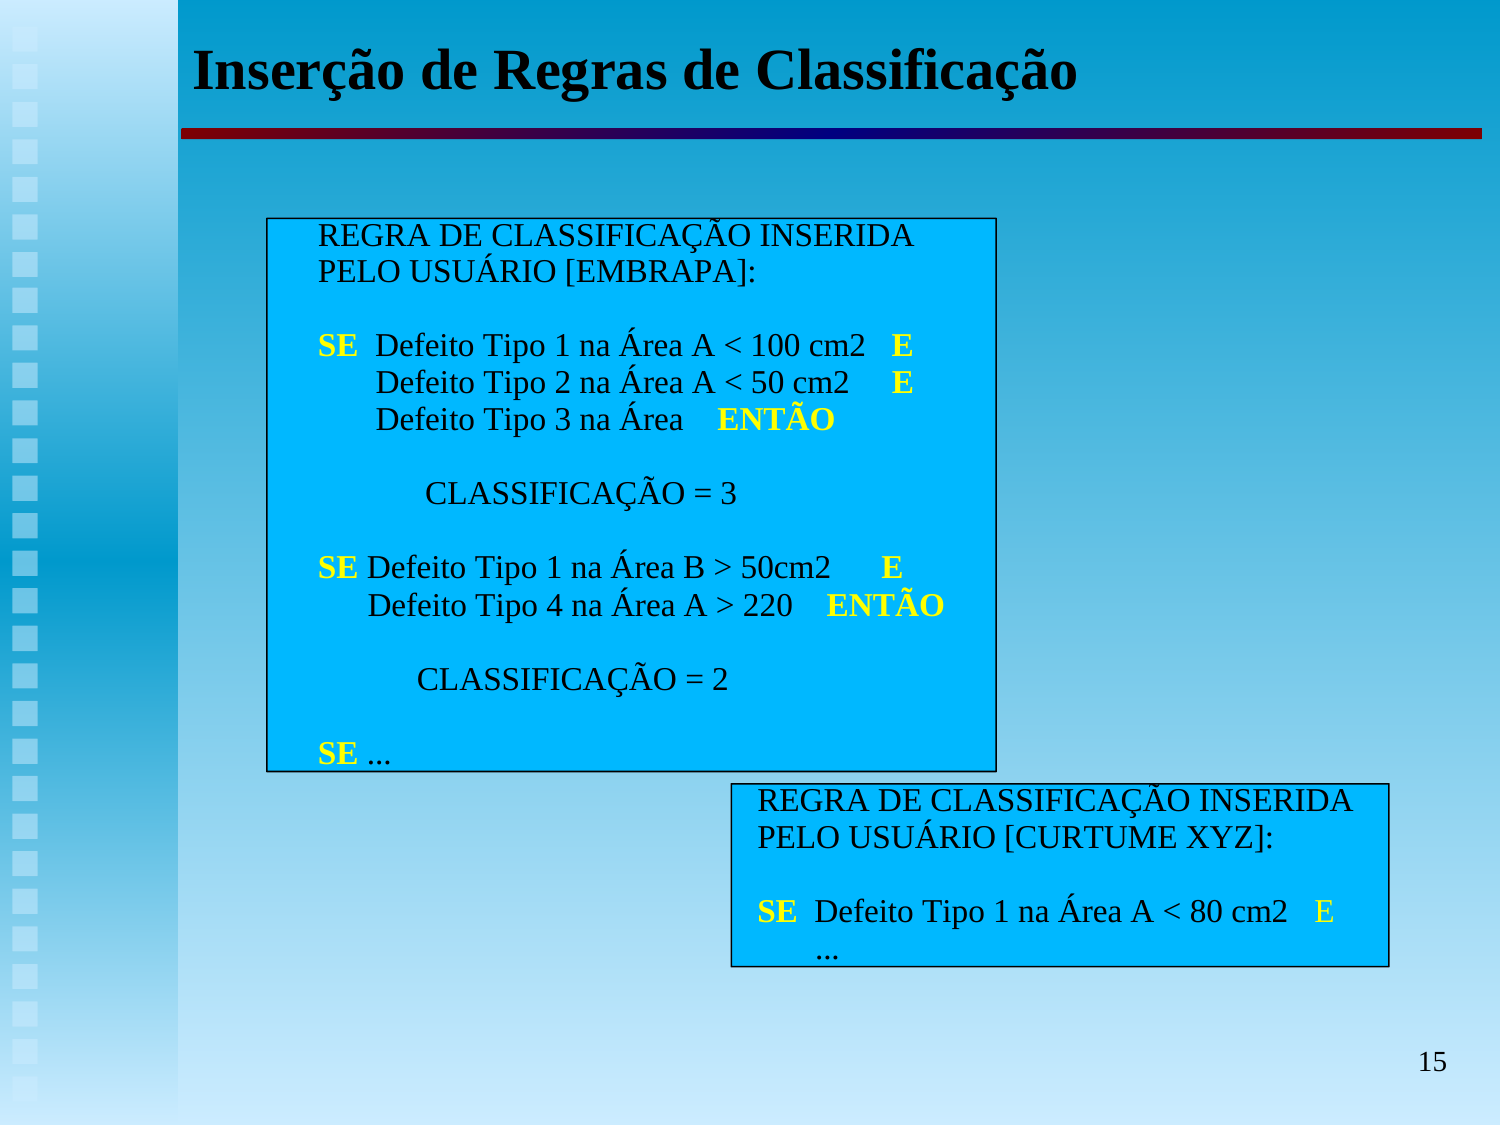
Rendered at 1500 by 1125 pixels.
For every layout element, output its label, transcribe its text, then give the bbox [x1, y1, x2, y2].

text_box REGRA DE CLASSIFICAÇÃO INSERIDA PELO USUÁRIO [CURTUME XYZ]: SE Defeito Tipo 1 na Área A < 80 cm2 E ... [731, 783, 1389, 967]
text_box REGRA DE CLASSIFICAÇÃO INSERIDA PELO USUÁRIO [EMBRAPA]: SE Defeito Tipo 1 na Área A < 100 cm2 E Defeito Tipo 2 na Área A < 50 cm2 E Defeito Tipo 3 na Área ENTÃO CLASSIFICAÇÃO = 3 SE Defeito Tipo 1 na Área B > 50cm2 E Defeito Tipo 4 na Área A > 220 ENTÃO CLASSIFICAÇÃO = 2 SE ... [266, 218, 997, 772]
title Inserção de Regras de Classificação [177, 0, 1417, 191]
